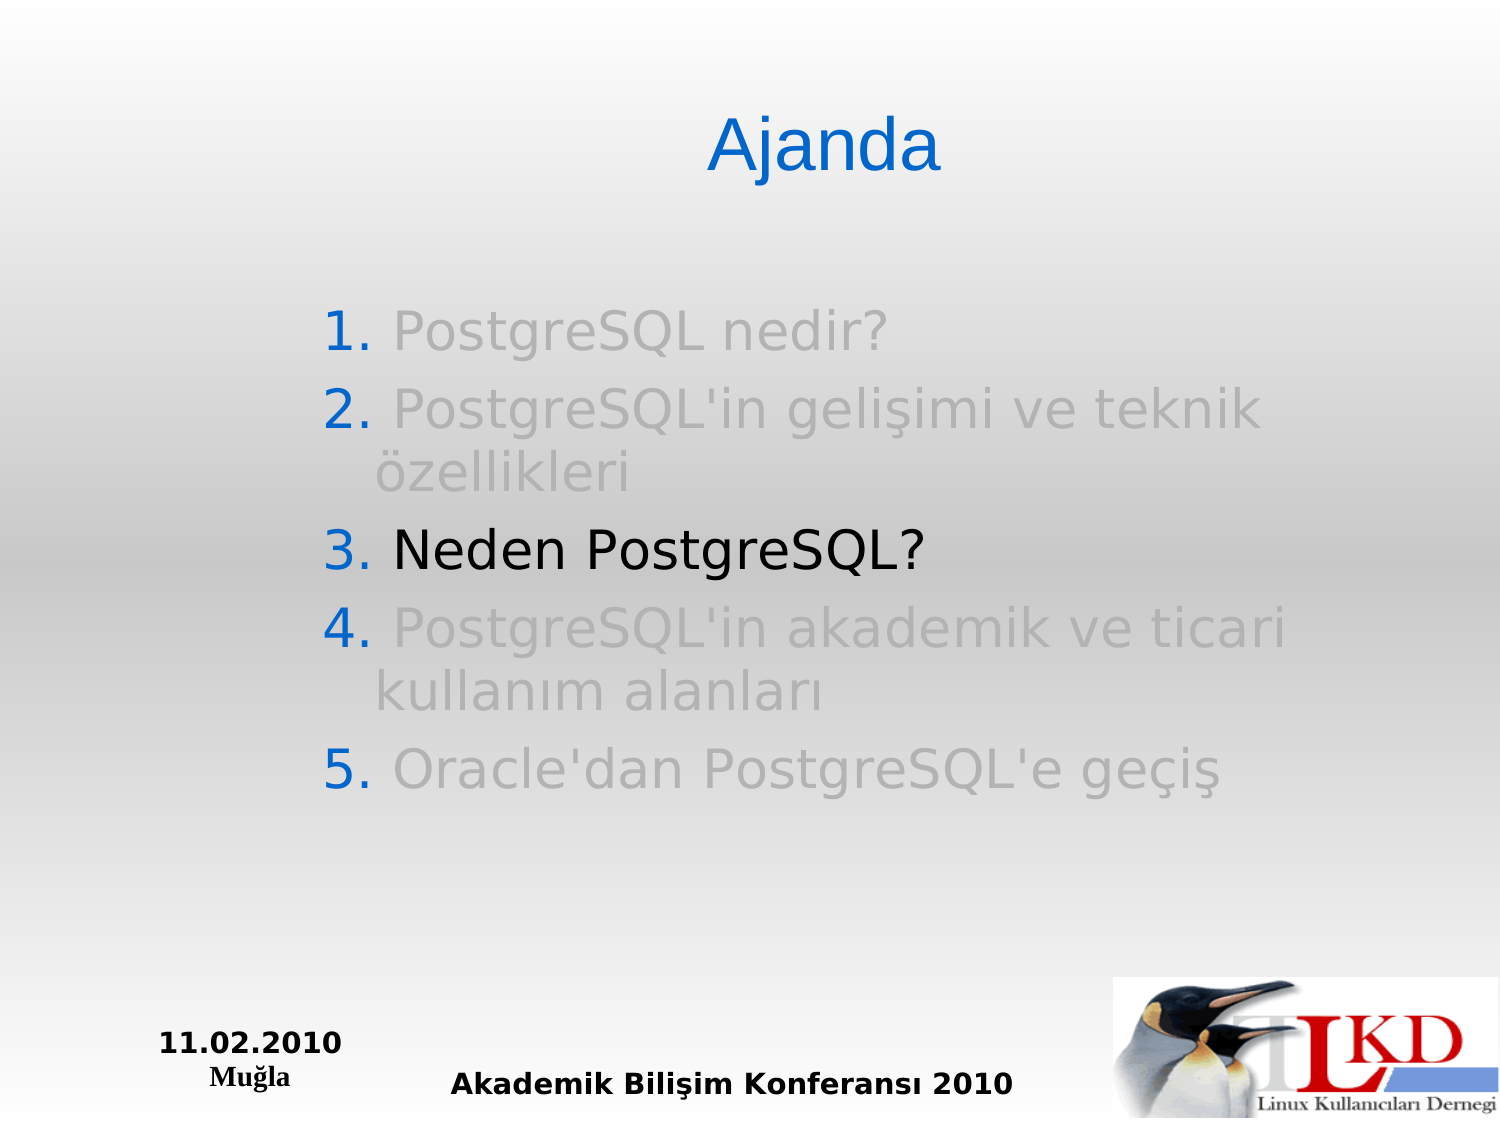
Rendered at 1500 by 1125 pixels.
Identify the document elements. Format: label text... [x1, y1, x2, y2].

title Ajanda [224, 49, 1425, 238]
picture [1113, 977, 1499, 1118]
list PostgreSQL nedir? PostgreSQL'in gelişimi ve teknik özellikleri Neden PostgreSQL? PostgreSQL'in akademik ve ticari kullanım alanları Oracle'dan PostgreSQL'e geçiş [224, 299, 1425, 975]
